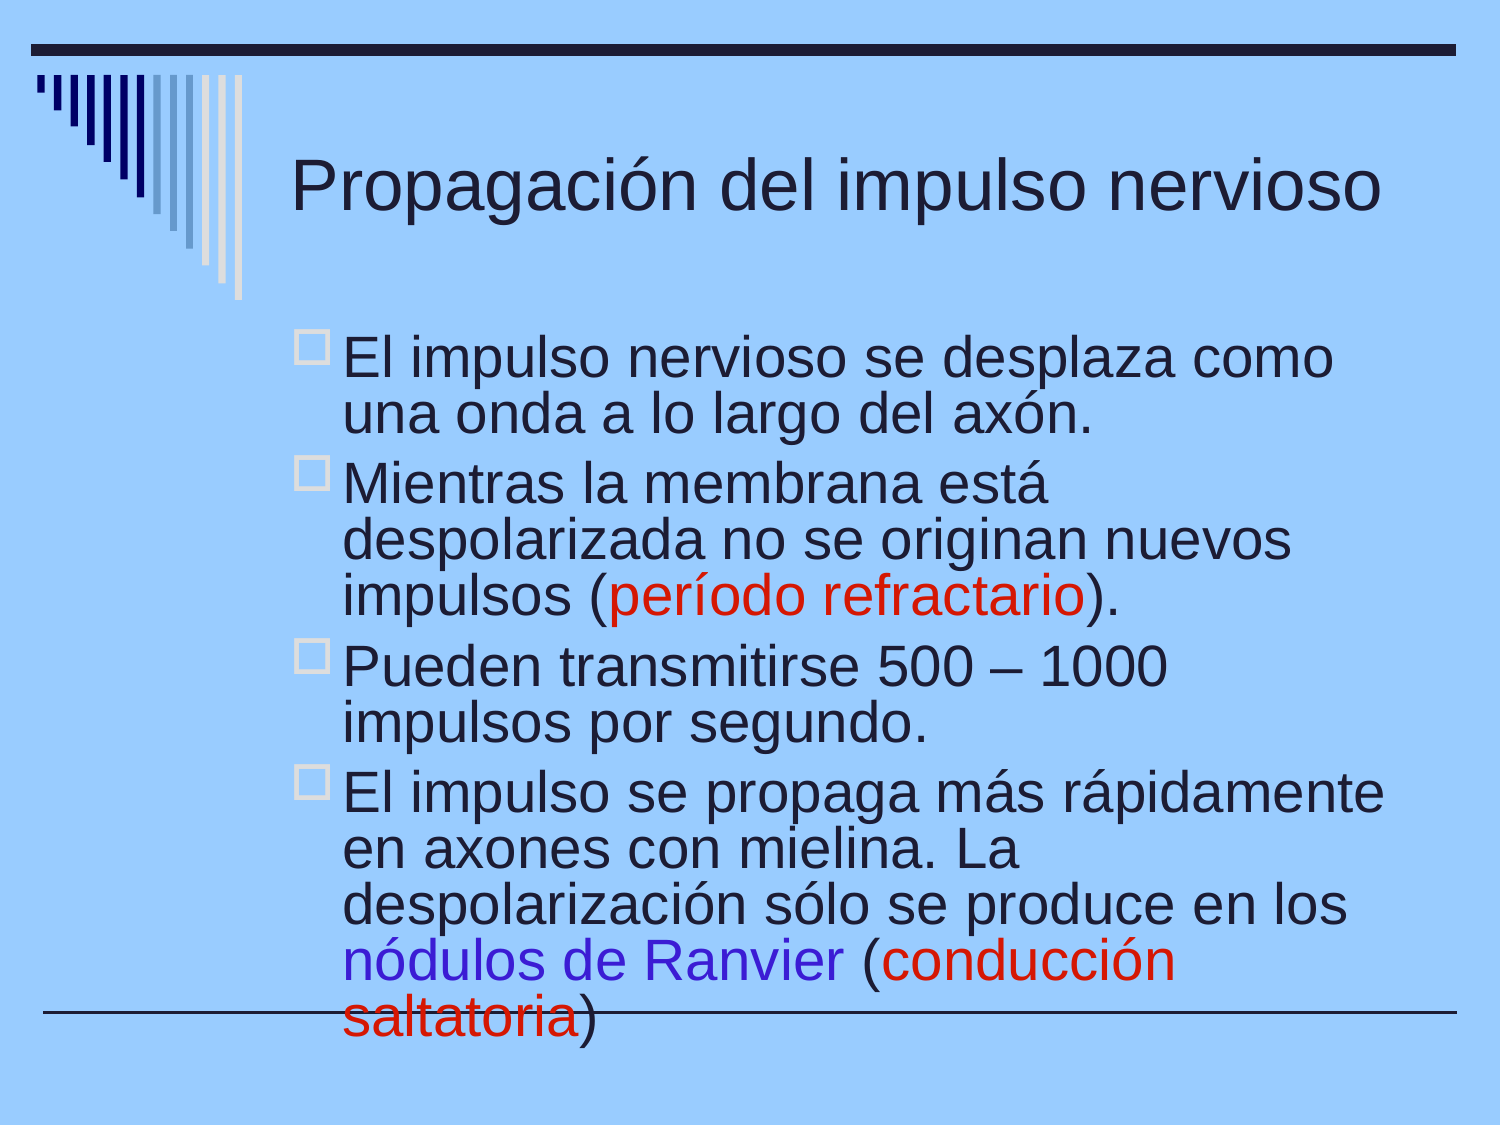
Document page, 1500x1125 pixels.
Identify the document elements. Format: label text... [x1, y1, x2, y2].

title Propagación del impulso nervioso [275, 75, 1426, 288]
list El impulso nervioso se desplaza como una onda a lo largo del axón. Mientras la membrana está despolarizada no se originan nuevos impulsos (período refractario). Pueden transmitirse 500 – 1000 impulsos por segundo. El impulso se propaga más rápidamente en axones con mielina. La despolarización sólo se produce en los nódulos de Ranvier (conducción saltatoria) [274, 324, 1425, 1056]
